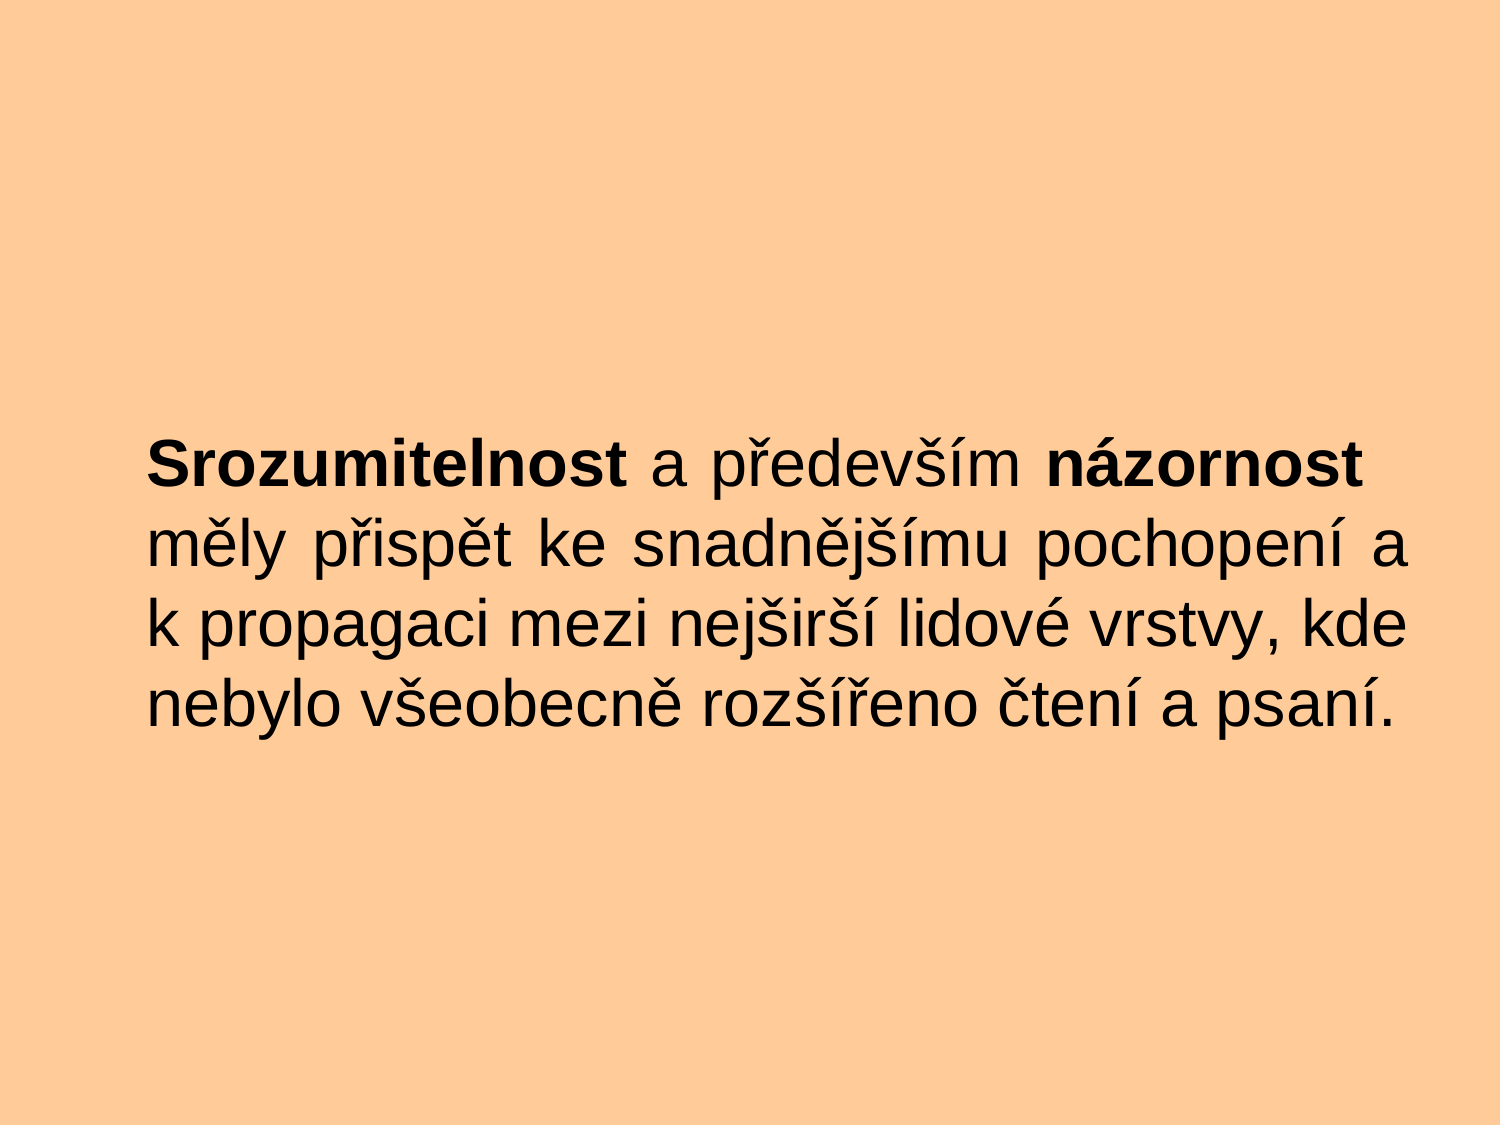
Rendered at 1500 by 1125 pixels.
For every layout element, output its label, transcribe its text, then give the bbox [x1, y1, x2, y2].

list Srozumitelnost a především názornost měly přispět ke snadnějšímu pochopení a k propagaci mezi nejširší lidové vrstvy, kde nebylo všeobecně rozšířeno čtení a psaní. [75, 90, 1426, 828]
